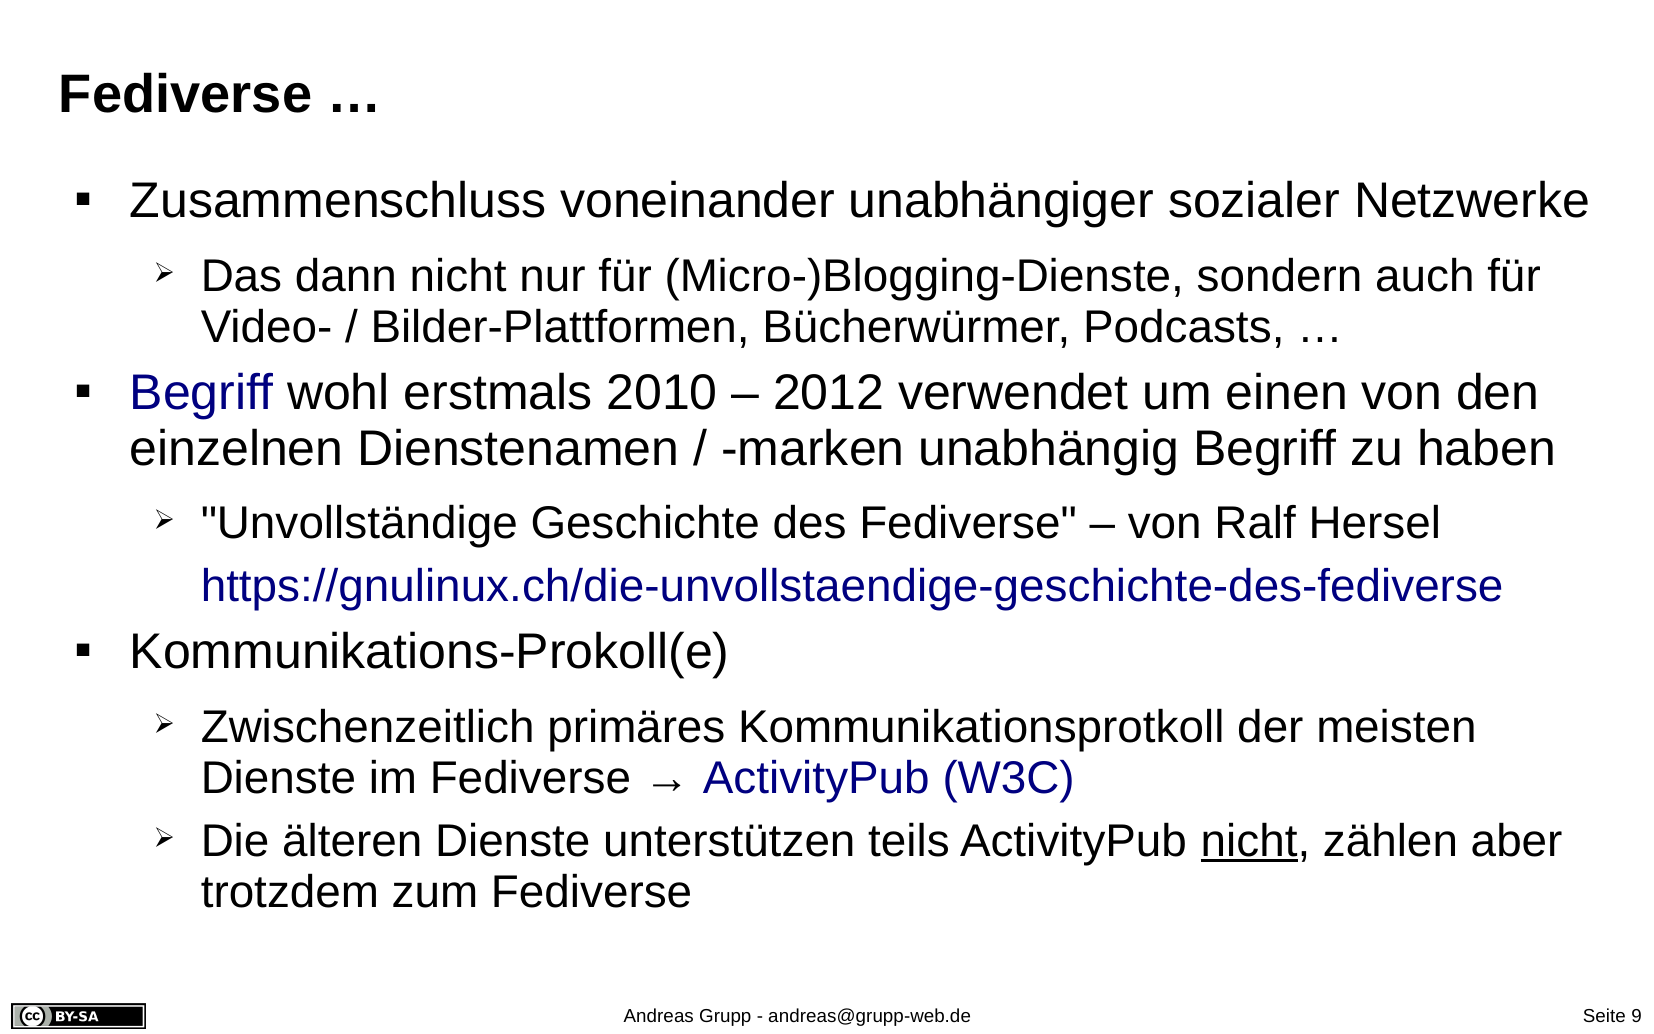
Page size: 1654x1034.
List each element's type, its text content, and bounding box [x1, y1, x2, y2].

picture [11, 1003, 146, 1029]
list Zusammenschluss voneinander unabhängiger sozialer Netzwerke Das dann nicht nur für (Micro-)Blogging-Dienste, sondern auch für Video- / Bilder-Plattformen, Bücherwürmer, Podcasts, … Begriff wohl erstmals 2010 – 2012 verwendet um einen von den einzelnen Dienstenamen / -marken unabhängig Begriff zu haben "Unvollständige Geschichte des Fediverse" – von Ralf Hersel https://gnulinux.ch/die-unvollstaendige-geschichte-des-fediverse Kommunikations-Prokoll(e) Zwischenzeitlich primäres Kommunikationsprotkoll der meisten Dienste im Fediverse → ActivityPub (W3C) Die älteren Dienste unterstützen teils ActivityPub nicht, zählen aber trotzdem zum Fediverse [59, 172, 1595, 952]
title Fediverse … [59, 24, 1625, 165]
